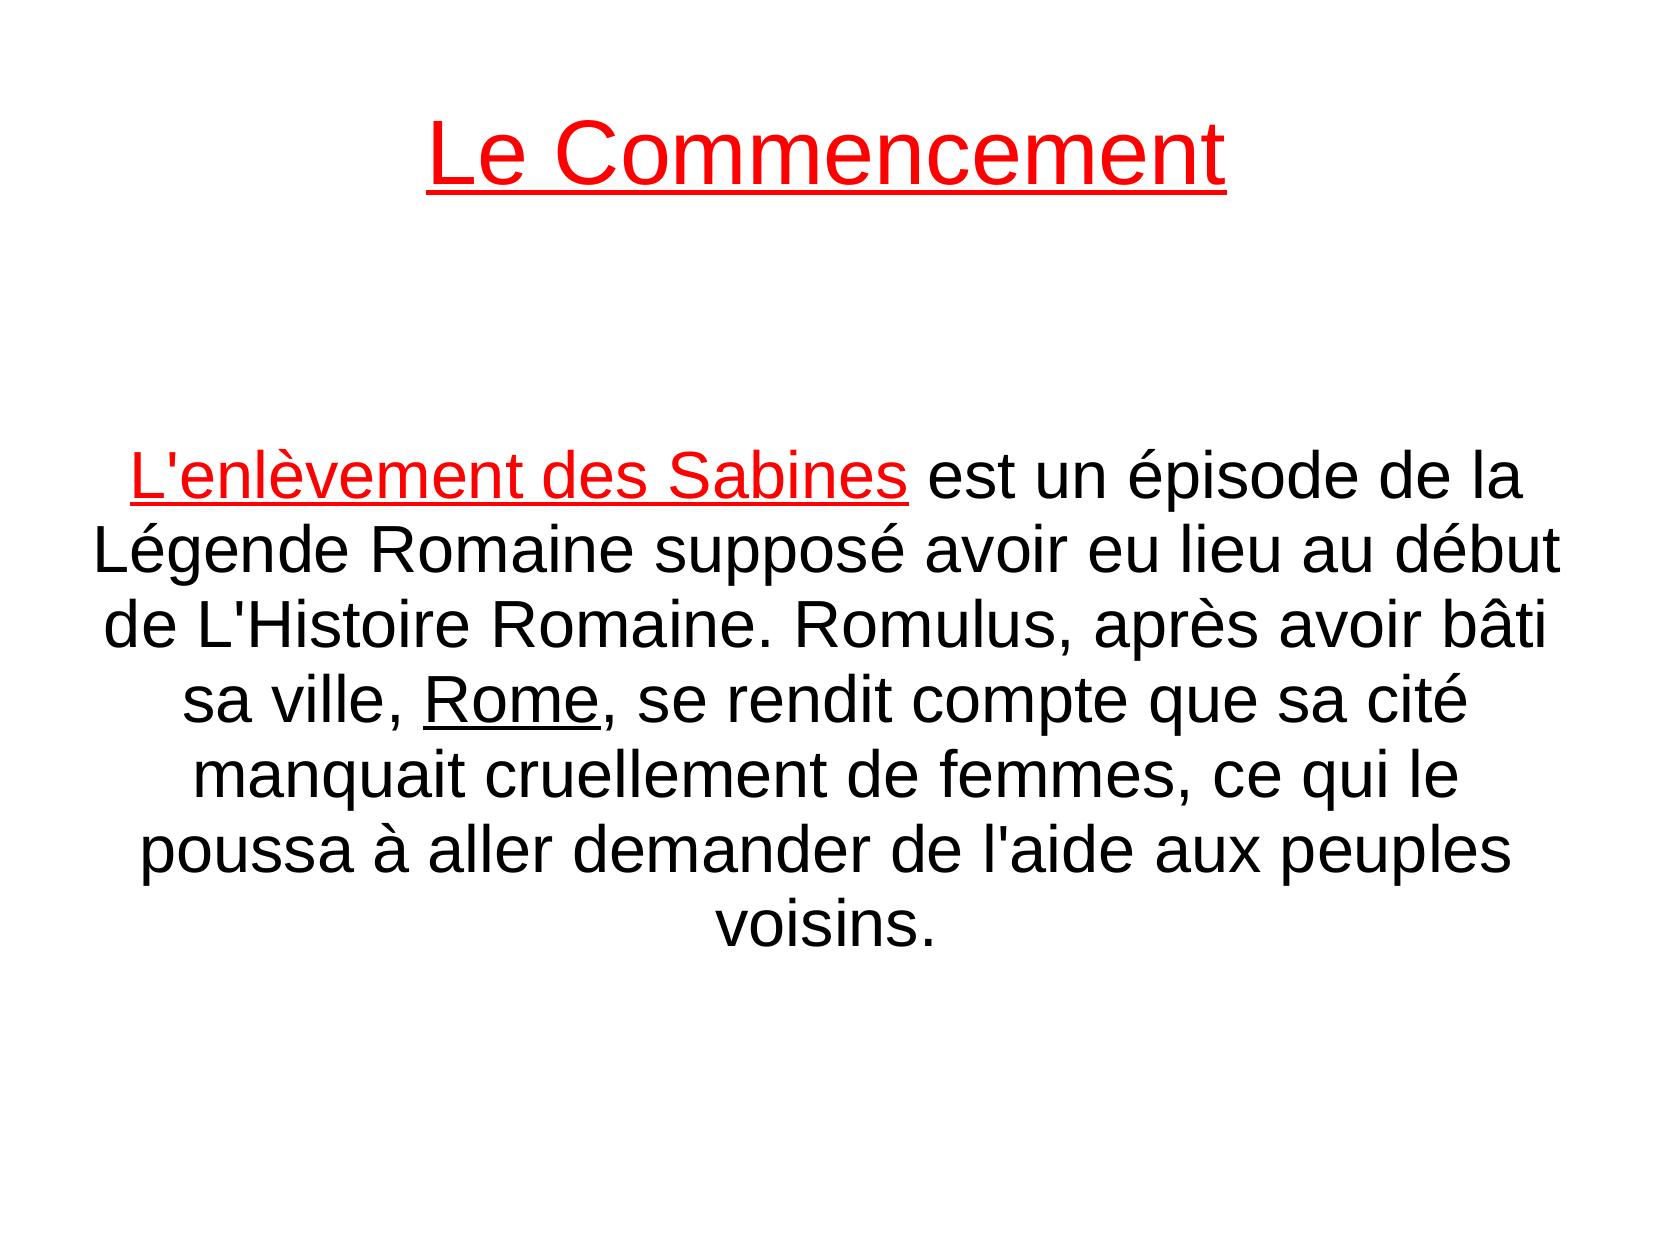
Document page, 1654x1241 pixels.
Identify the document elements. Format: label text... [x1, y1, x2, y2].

title Le Commencement [82, 49, 1571, 257]
subtitle L'enlèvement des Sabines est un épisode de la Légende Romaine supposé avoir eu lieu au début de L'Histoire Romaine. Romulus, après avoir bâti sa ville, Rome, se rendit compte que sa cité manquait cruellement de femmes, ce qui le poussa à aller demander de l'aide aux peuples voisins. [82, 297, 1571, 1102]
